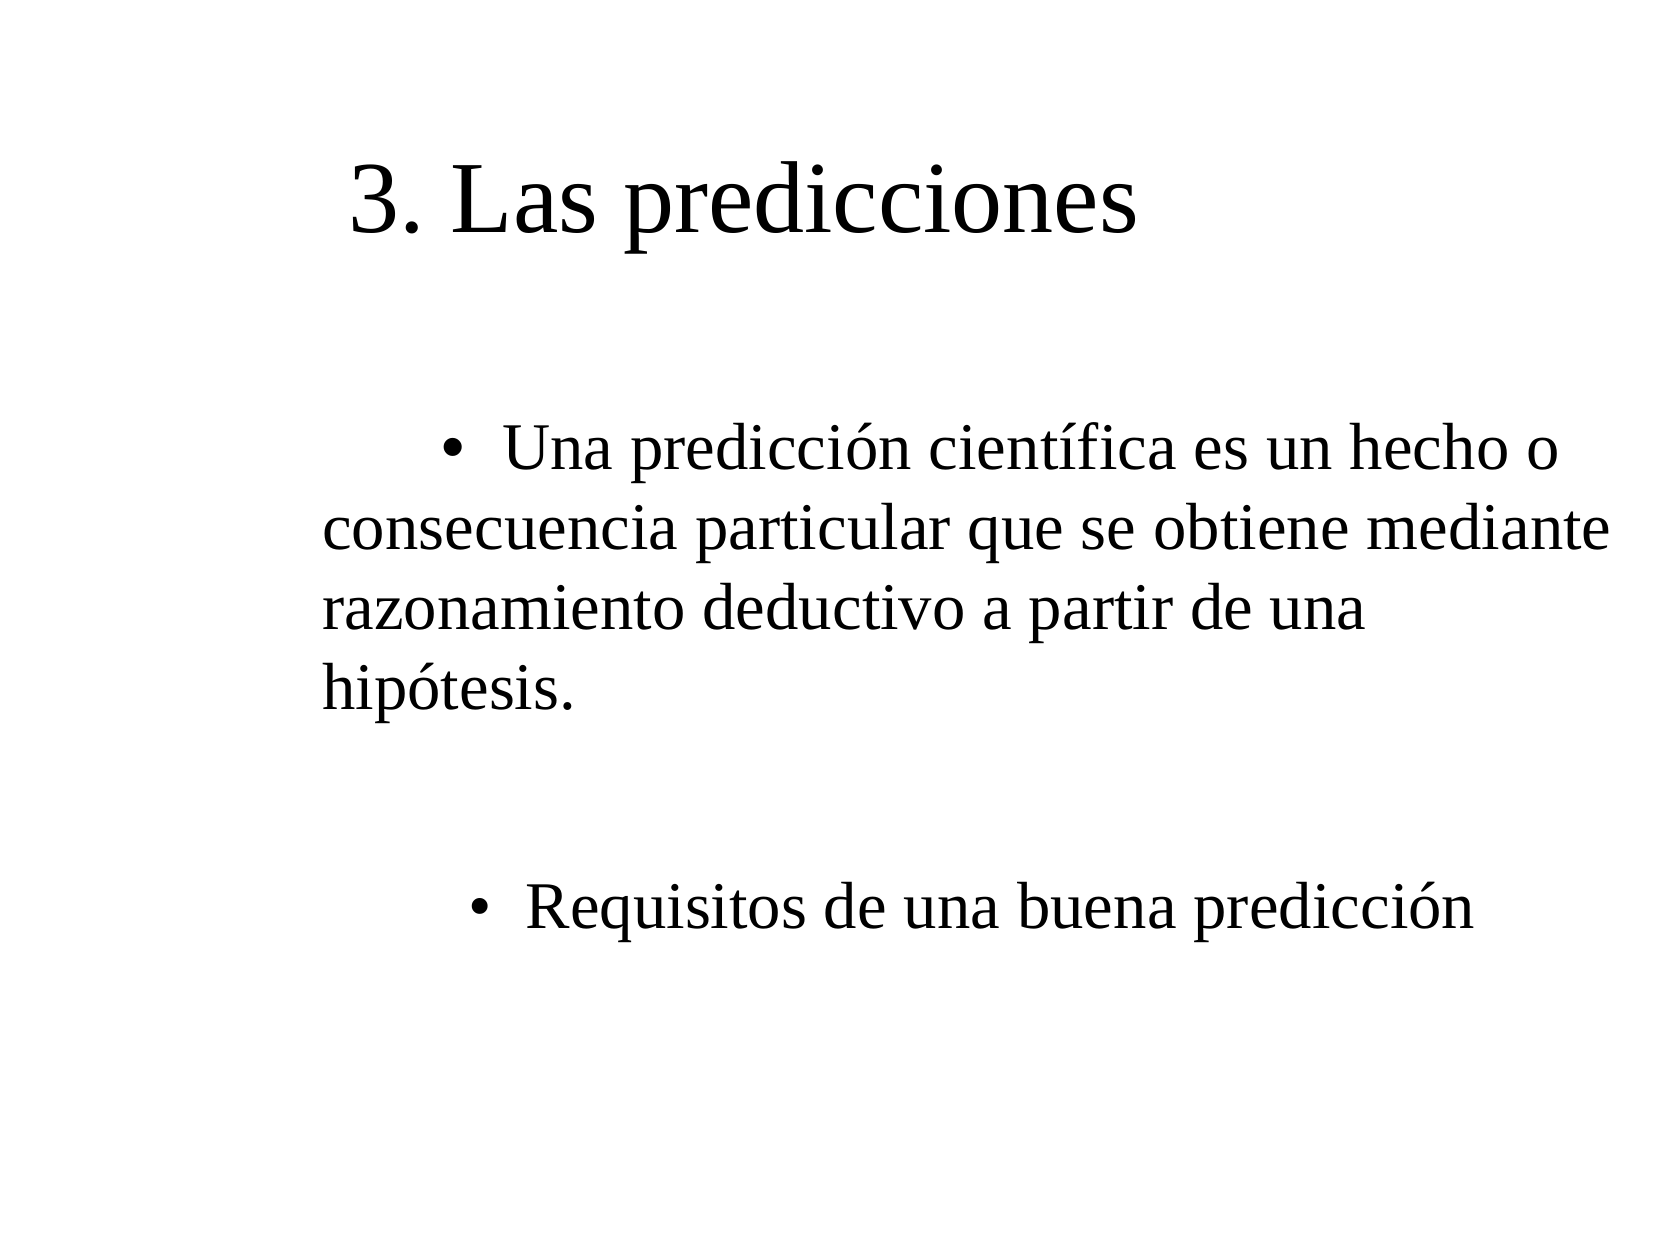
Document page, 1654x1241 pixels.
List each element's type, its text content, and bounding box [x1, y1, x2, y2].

list • Una predicción científica es un hecho o consecuencia particular que se obtiene mediante razonamiento deductivo a partir de una hipótesis. • Requisitos de una buena predicción [230, 324, 1654, 1039]
title 3. Las predicciones [0, 88, 1489, 296]
